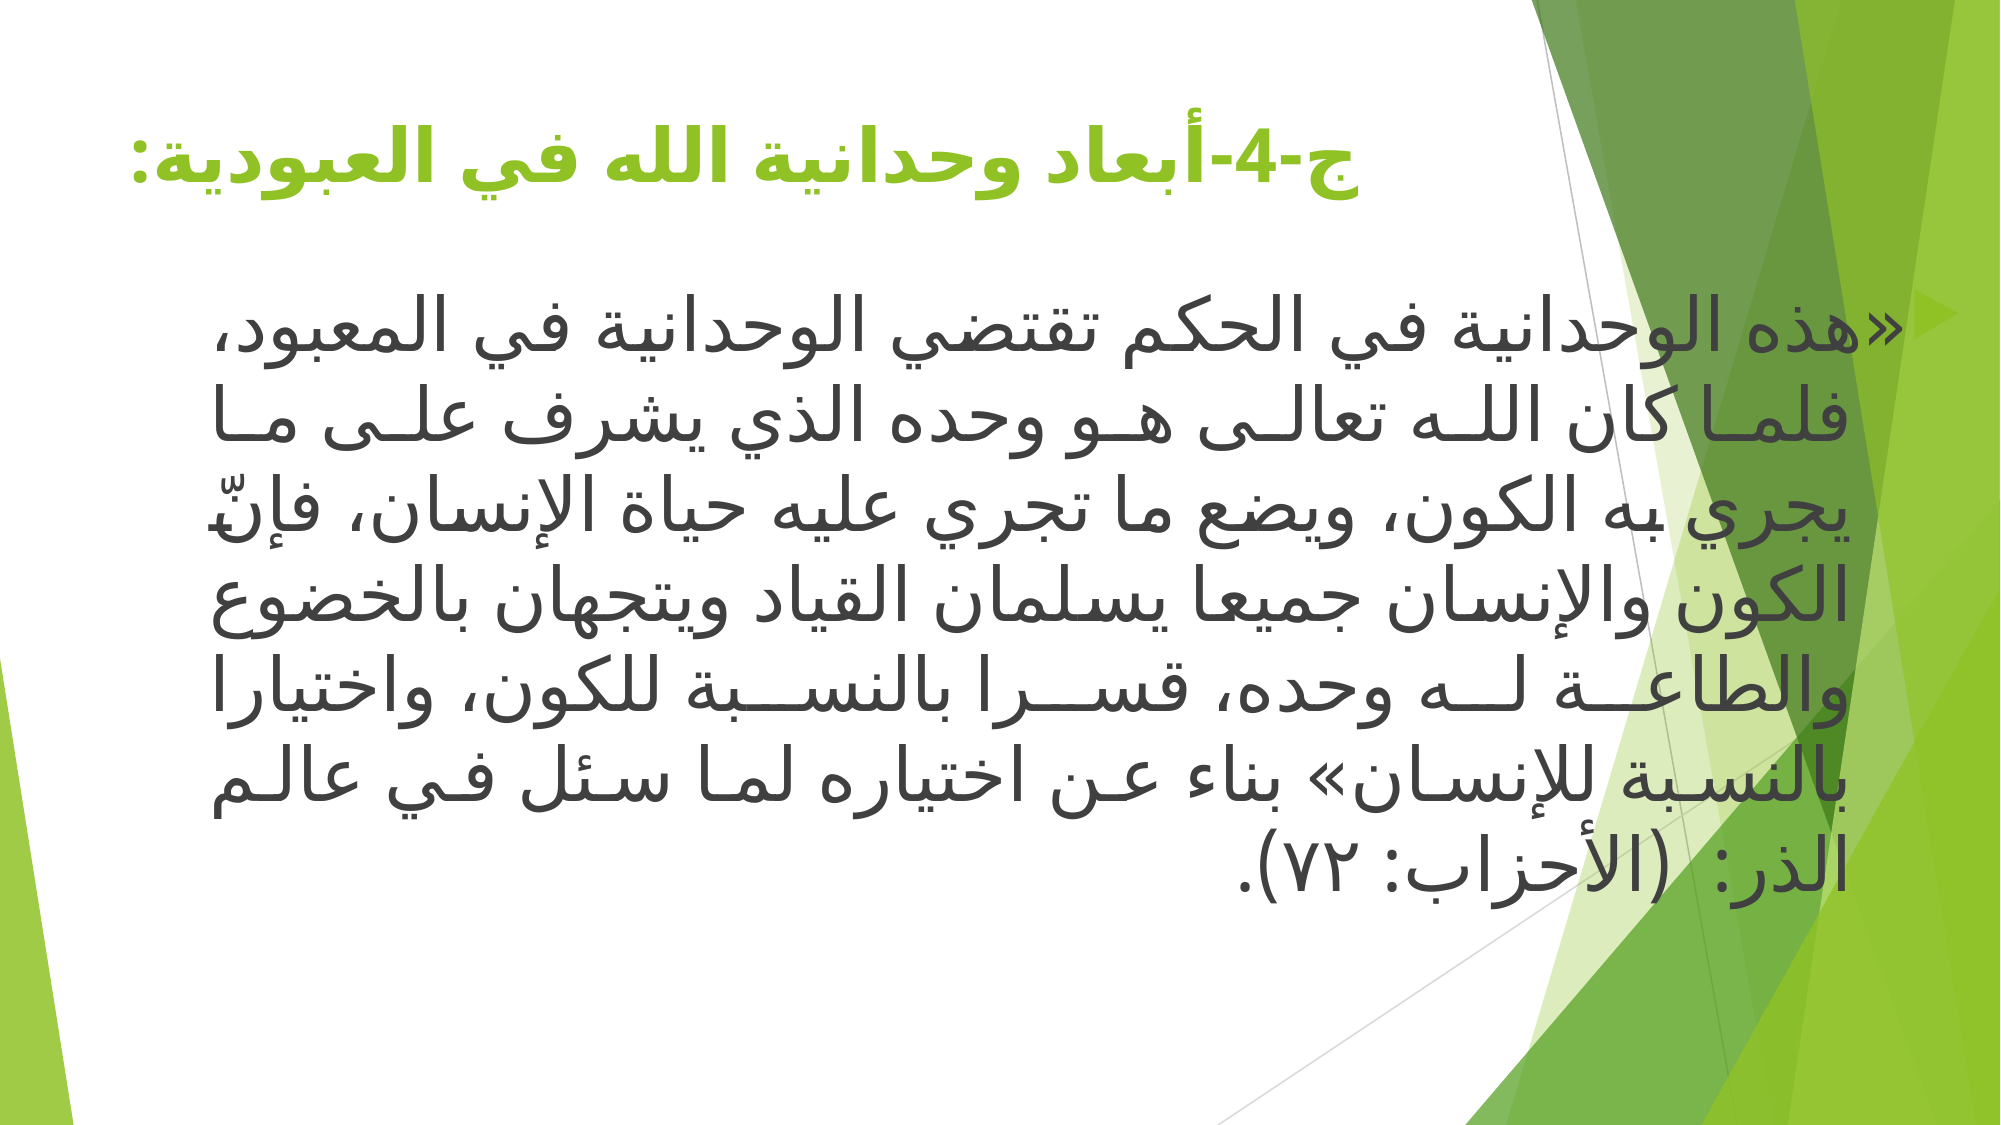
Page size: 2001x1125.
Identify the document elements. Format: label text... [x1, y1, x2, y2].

list «هذه الوحدانية في الحكم تقتضي الوحدانية في المعبود، فلما كان الله تعالى هو وحده الذي يشرف على ما يجري به الكون، ويضع ما تجري عليه حياة الإنسان، فإنّ الكون والإنسان جميعا يسلمان القياد ويتجهان بالخضوع والطاعة له وحده، قسرا بالنسبة للكون، واختيارا بالنسبة للإنسان» بناء عن اختياره لما سئل في عالم الذر: (الأحزاب: ٧٢). [194, 269, 1981, 961]
title ج-4-أبعاد وحدانية الله في العبودية: [94, 99, 1951, 247]
